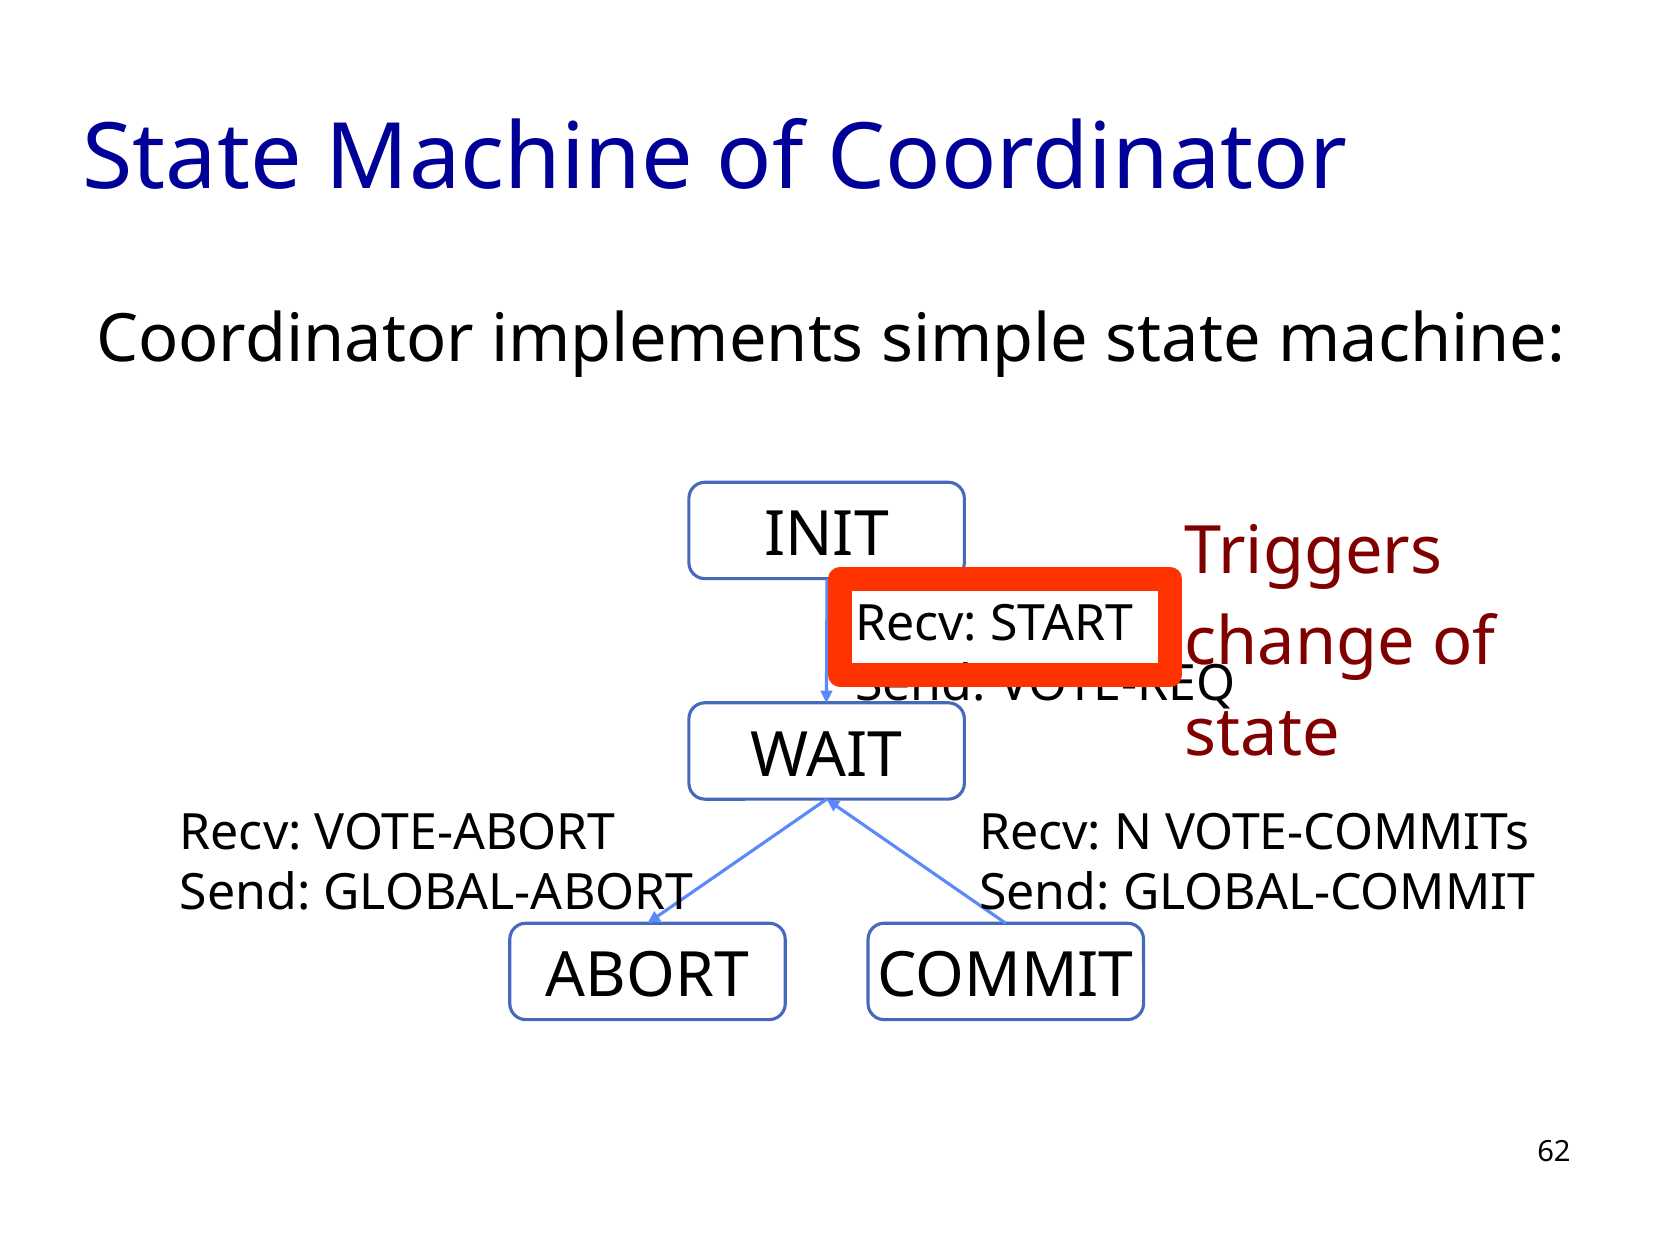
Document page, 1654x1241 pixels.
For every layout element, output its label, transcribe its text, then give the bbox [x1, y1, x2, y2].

text_box COMMIT [868, 923, 1144, 1020]
text_box Recv: START Send: VOTE-REQ [852, 591, 1158, 663]
text_box WAIT [688, 702, 965, 800]
text_box Recv: VOTE-ABORT Send: GLOBAL-ABORT [164, 792, 813, 928]
text_box INIT [688, 482, 965, 579]
text_box Triggers change of state [1170, 495, 1654, 676]
title State Machine of Coordinator [82, 49, 1571, 257]
list Coordinator implements simple state machine: [60, 290, 1571, 391]
text_box Recv: START Send: VOTE-REQ [840, 676, 1440, 719]
text_box ABORT [509, 928, 786, 1020]
text_box Recv: N VOTE-COMMITs Send: GLOBAL-COMMIT [964, 792, 1635, 928]
